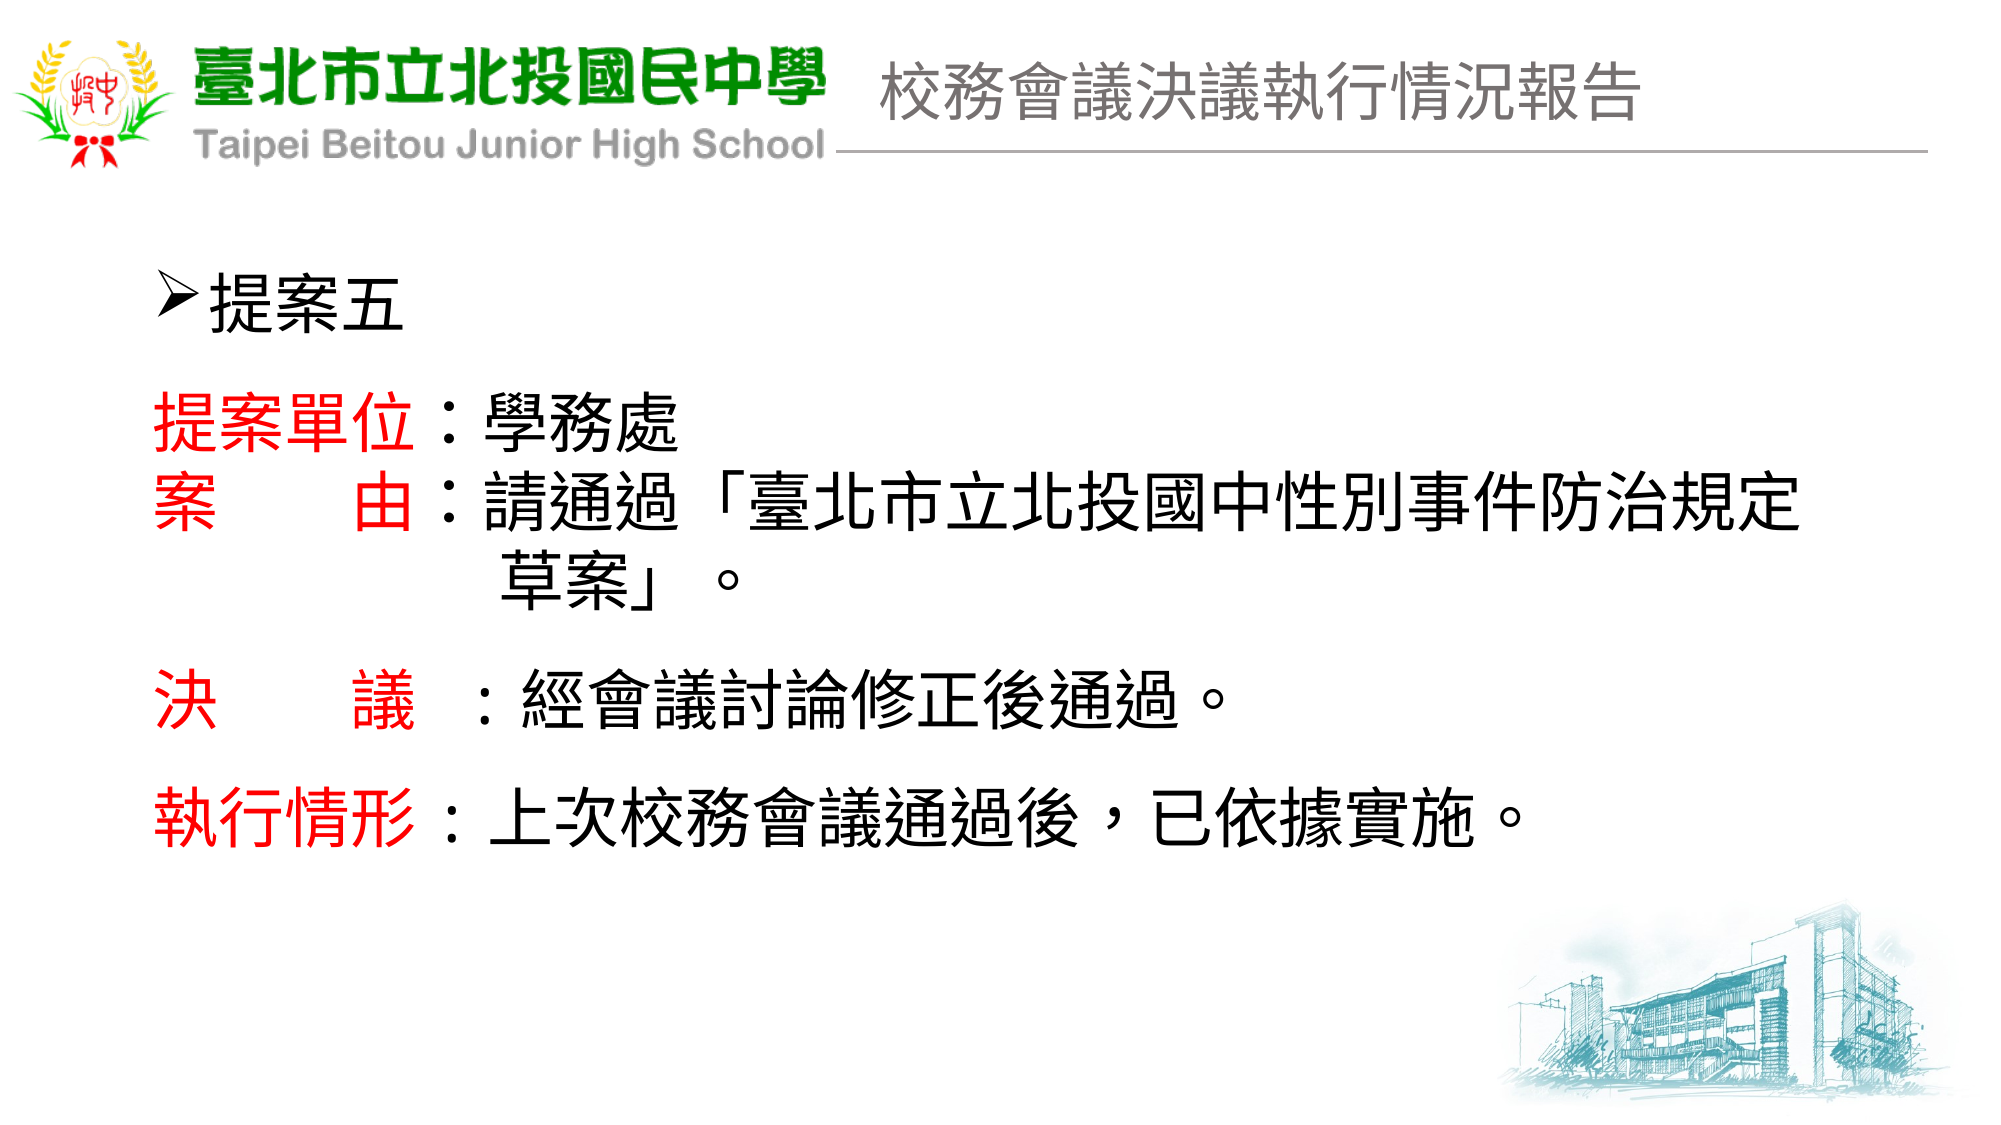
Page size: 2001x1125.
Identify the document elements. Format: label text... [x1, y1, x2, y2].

list 提案五 提案單位：學務處 案 由：請通過「臺北市立北投國中性別事件防治規定 草案」。 決 議 :經會議討論修正後通過。 執行情形:上次校務會議通過後，已依據實施。 [137, 254, 1863, 862]
title 校務會議決議執行情況報告 [864, 52, 1929, 137]
